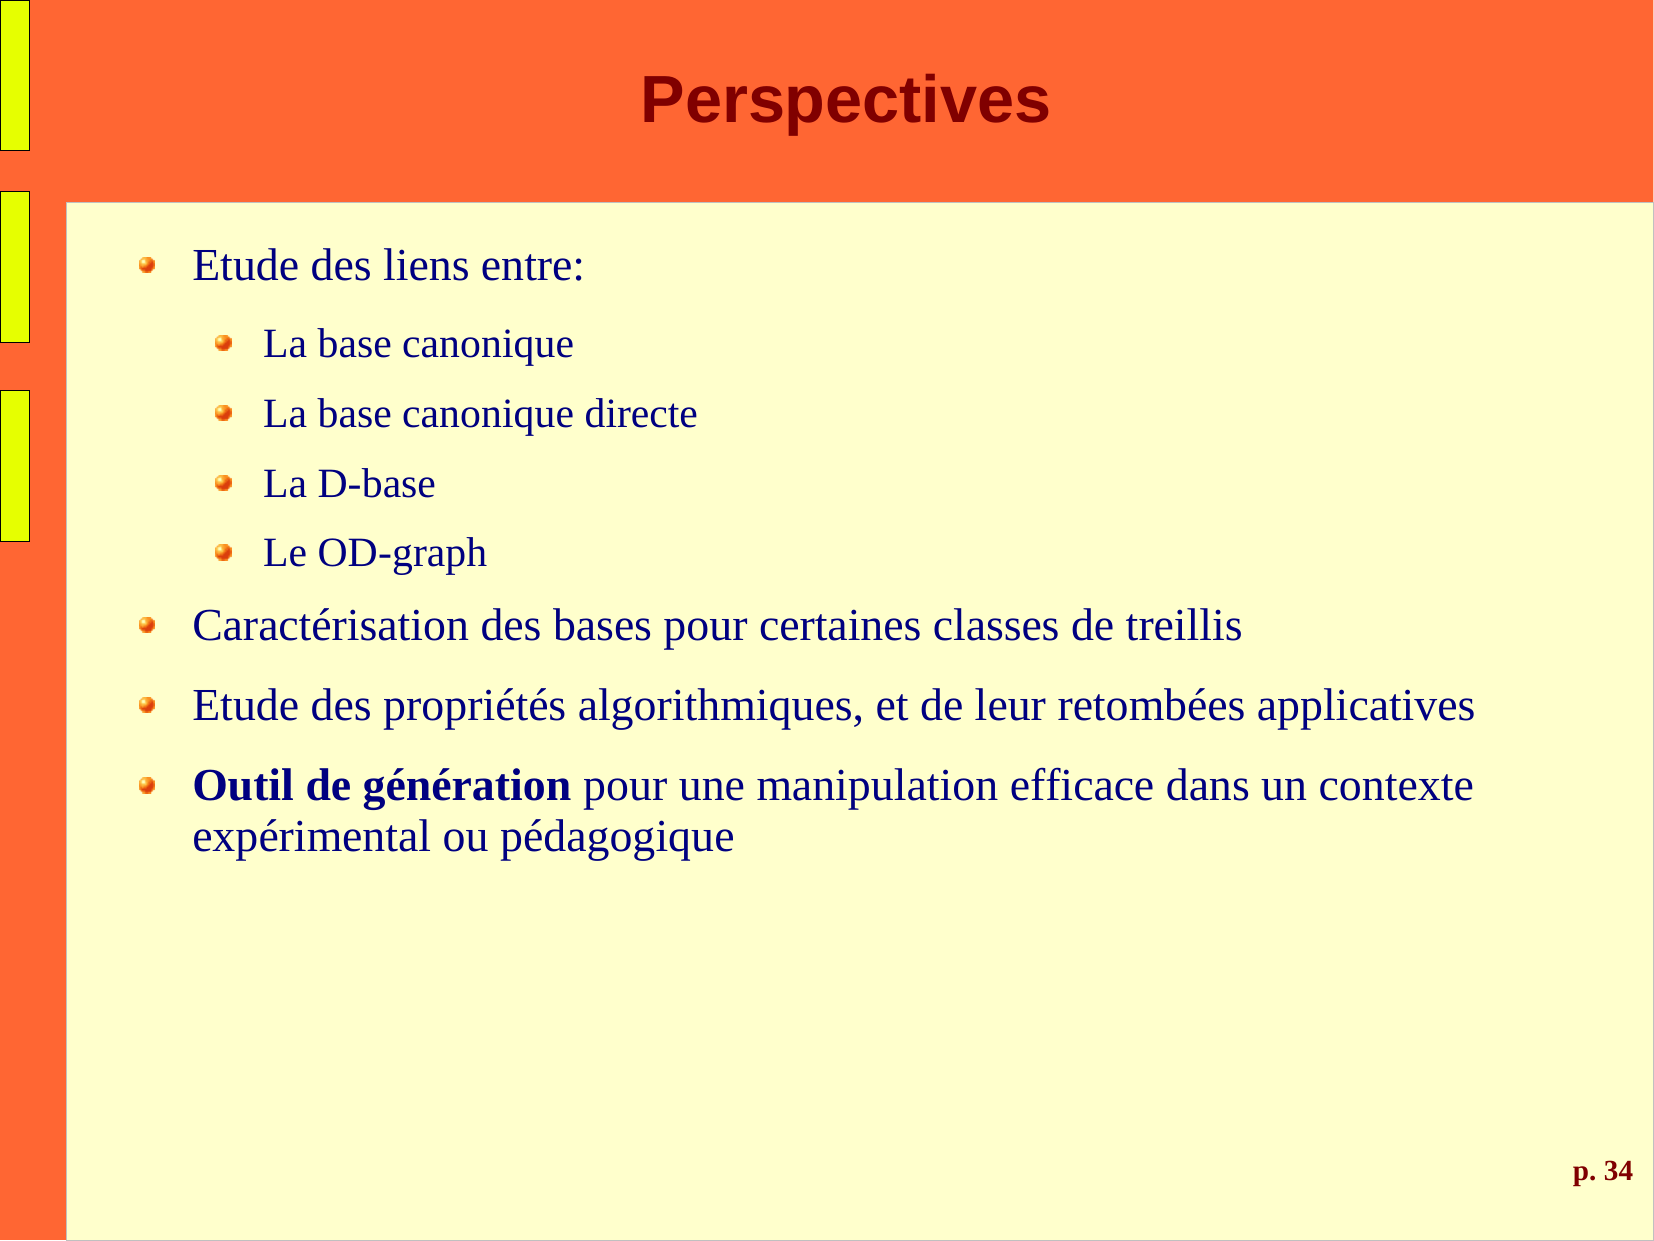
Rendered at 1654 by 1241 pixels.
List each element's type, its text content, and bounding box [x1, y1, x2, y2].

list Etude des liens entre: La base canonique La base canonique directe La D-base Le OD-graph Caractérisation des bases pour certaines classes de treillis Etude des propriétés algorithmiques, et de leur retombées applicatives Outil de génération pour une manipulation efficace dans un contexte expérimental ou pédagogique [121, 239, 1534, 1127]
title Perspectives [98, 34, 1594, 166]
